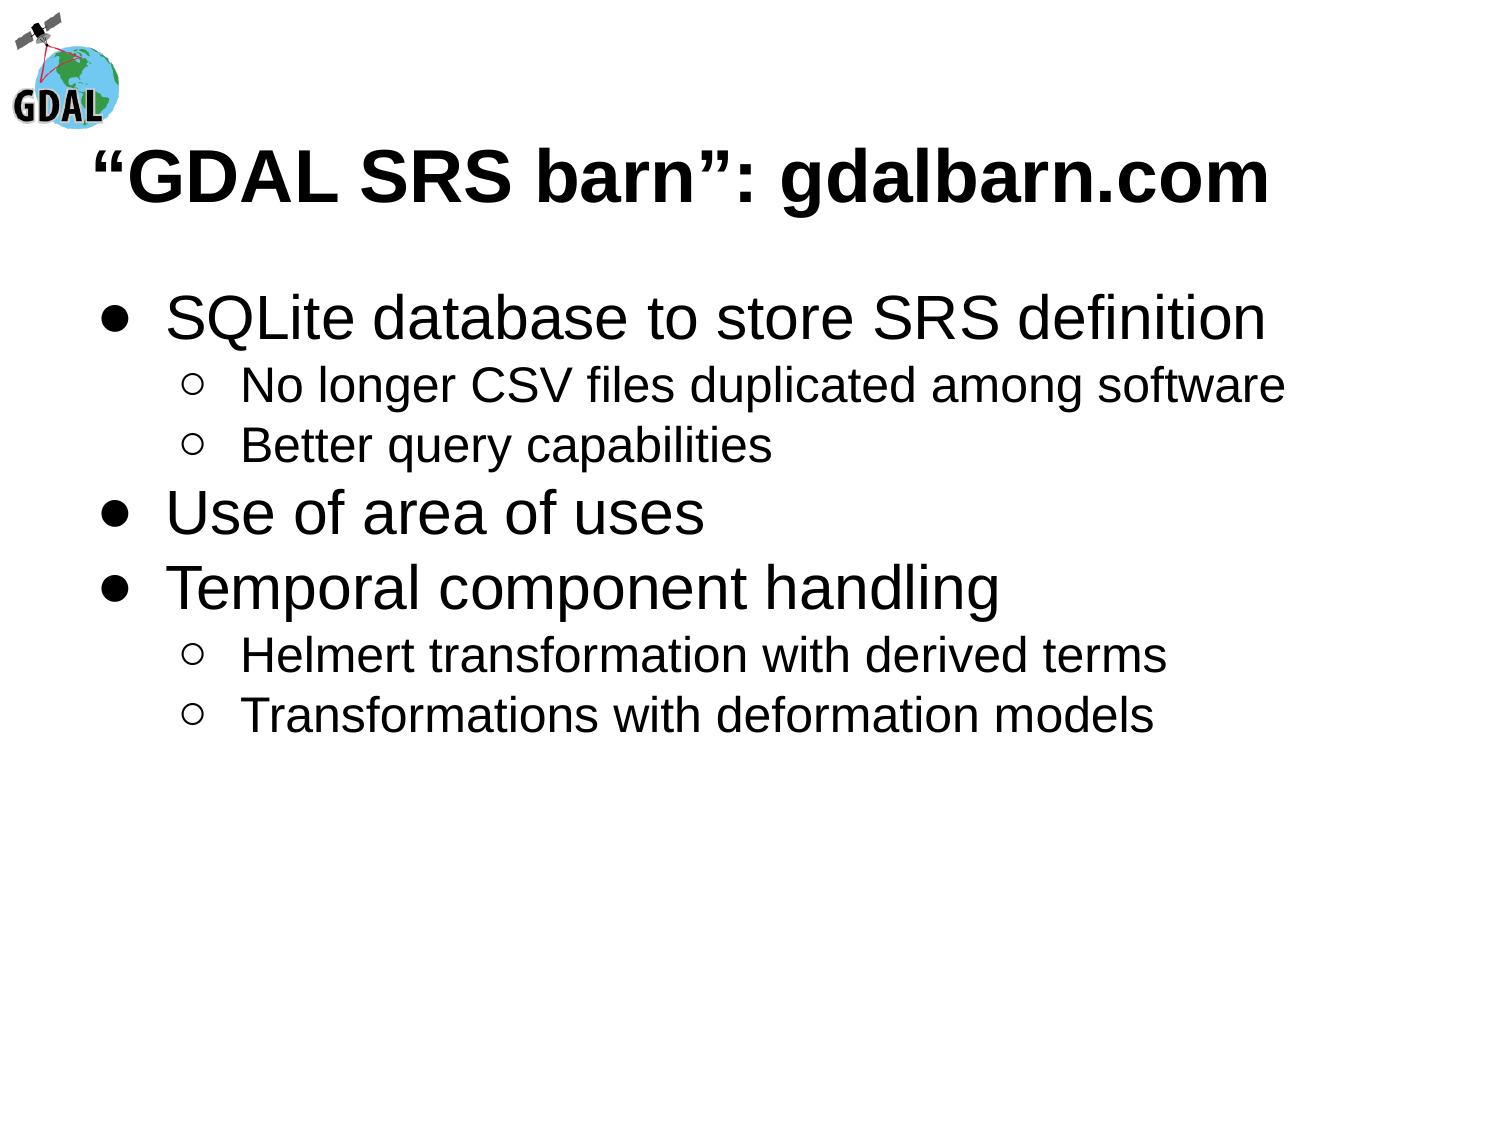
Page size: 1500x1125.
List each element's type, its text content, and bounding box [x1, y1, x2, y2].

title “GDAL SRS barn”: gdalbarn.com [75, 45, 1425, 233]
list SQLite database to store SRS definition No longer CSV files duplicated among software Better query capabilities Use of area of uses Temporal component handling Helmert transformation with derived terms Transformations with deformation models [75, 262, 1425, 1078]
picture [12, 12, 119, 129]
